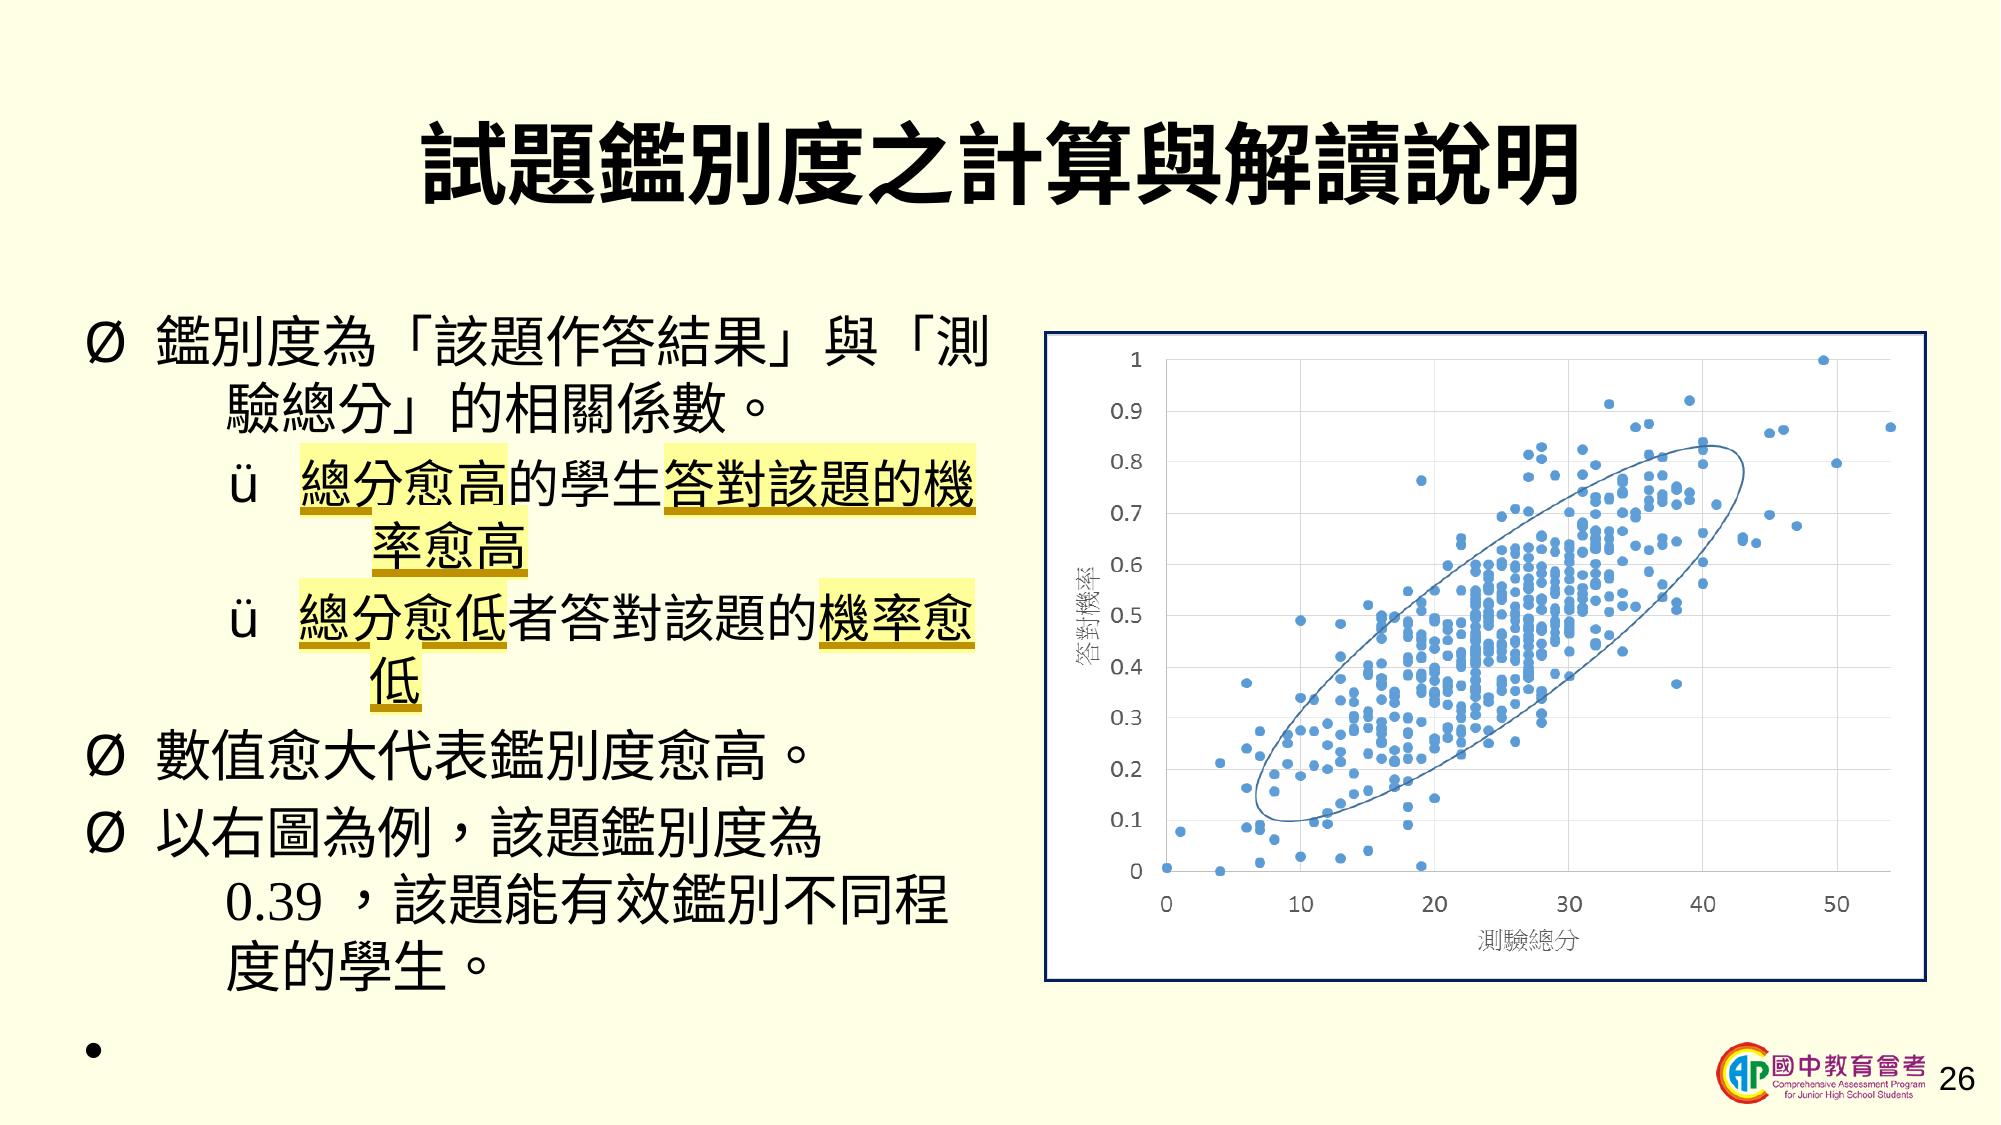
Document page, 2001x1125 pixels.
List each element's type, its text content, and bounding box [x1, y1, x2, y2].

text_box 26 [1923, 1047, 2000, 1108]
list 鑑別度為「該題作答結果」與「測驗總分」的相關係數。 總分愈高的學生答對該題的機率愈高 總分愈低者答對該題的機率愈低 數值愈大代表鑑別度愈高。 以右圖為例，該題鑑別度為 0.39，該題能有效鑑別不同程度的學生。 [68, 299, 1013, 1014]
picture [1046, 334, 1924, 979]
title 試題鑑別度之計算與解讀說明 [137, 59, 1863, 278]
